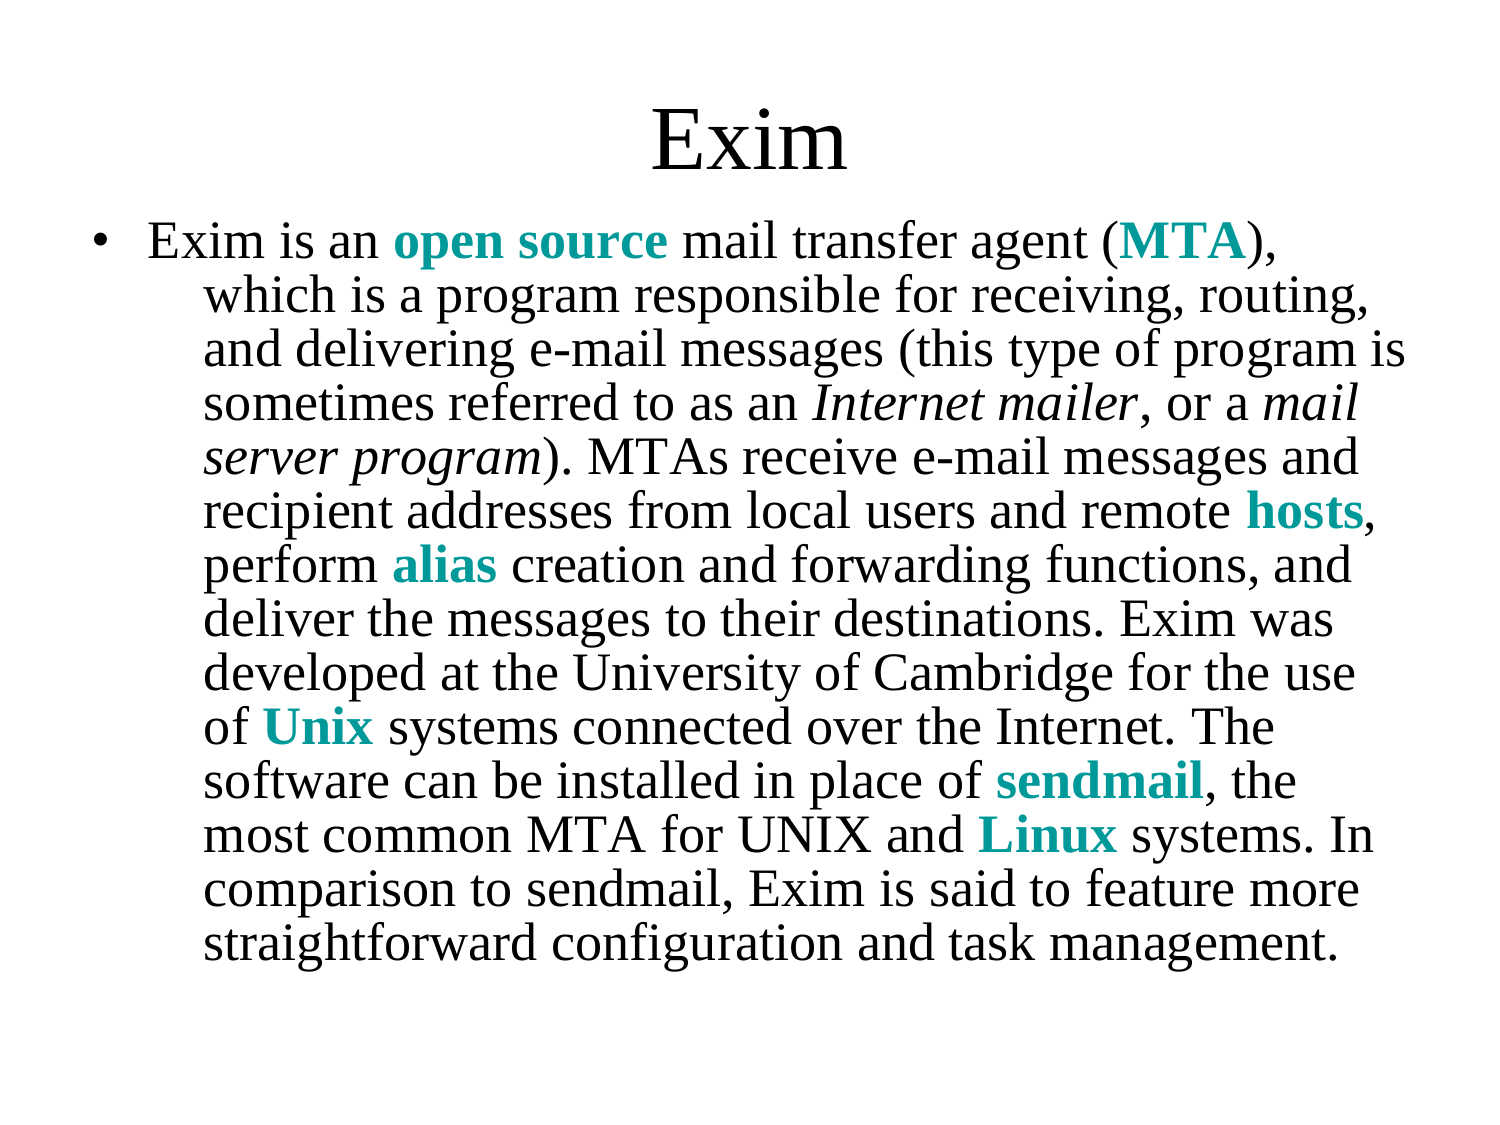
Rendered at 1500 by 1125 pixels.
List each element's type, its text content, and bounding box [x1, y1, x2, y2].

list Exim is an open source mail transfer agent (MTA), which is a program responsible for receiving, routing, and delivering e-mail messages (this type of program is sometimes referred to as an Internet mailer, or a mail server program). MTAs receive e-mail messages and recipient addresses from local users and remote hosts, perform alias creation and forwarding functions, and deliver the messages to their destinations. Exim was developed at the University of Cambridge for the use of Unix systems connected over the Internet. The software can be installed in place of sendmail, the most common MTA for UNIX and Linux systems. In comparison to sendmail, Exim is said to feature more straightforward configuration and task management. [76, 207, 1427, 1074]
title Exim [75, 45, 1426, 233]
